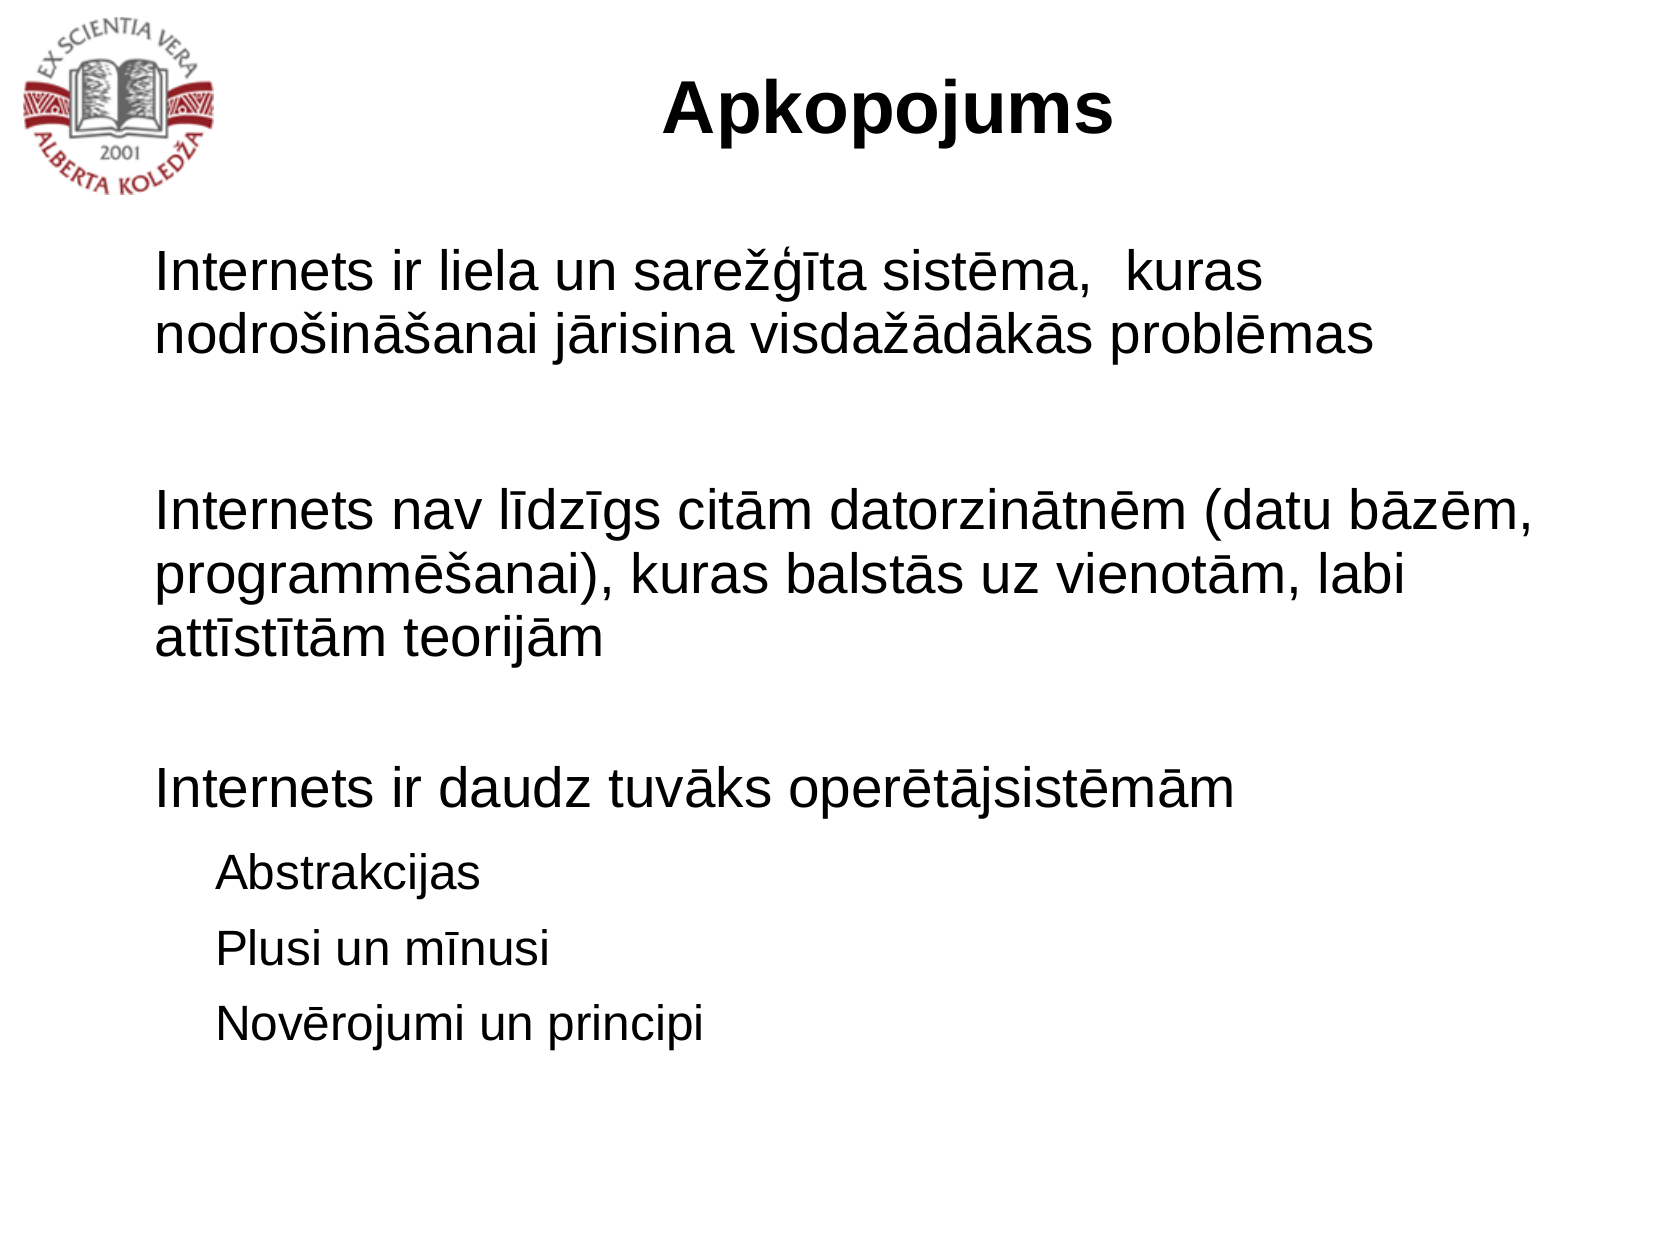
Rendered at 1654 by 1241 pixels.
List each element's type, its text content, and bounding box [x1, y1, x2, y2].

title Apkopojums [206, 49, 1571, 166]
picture [23, 17, 214, 195]
list Internets ir liela un sarežģīta sistēma, kuras nodrošināšanai jārisina visdažādākās problēmas Internets nav līdzīgs citām datorzinātnēm (datu bāzēm, programmēšanai), kuras balstās uz vienotām, labi attīstītām teorijām Internets ir daudz tuvāks operētājsistēmām Abstrakcijas Plusi un mīnusi Novērojumi un principi [94, 238, 1583, 1058]
